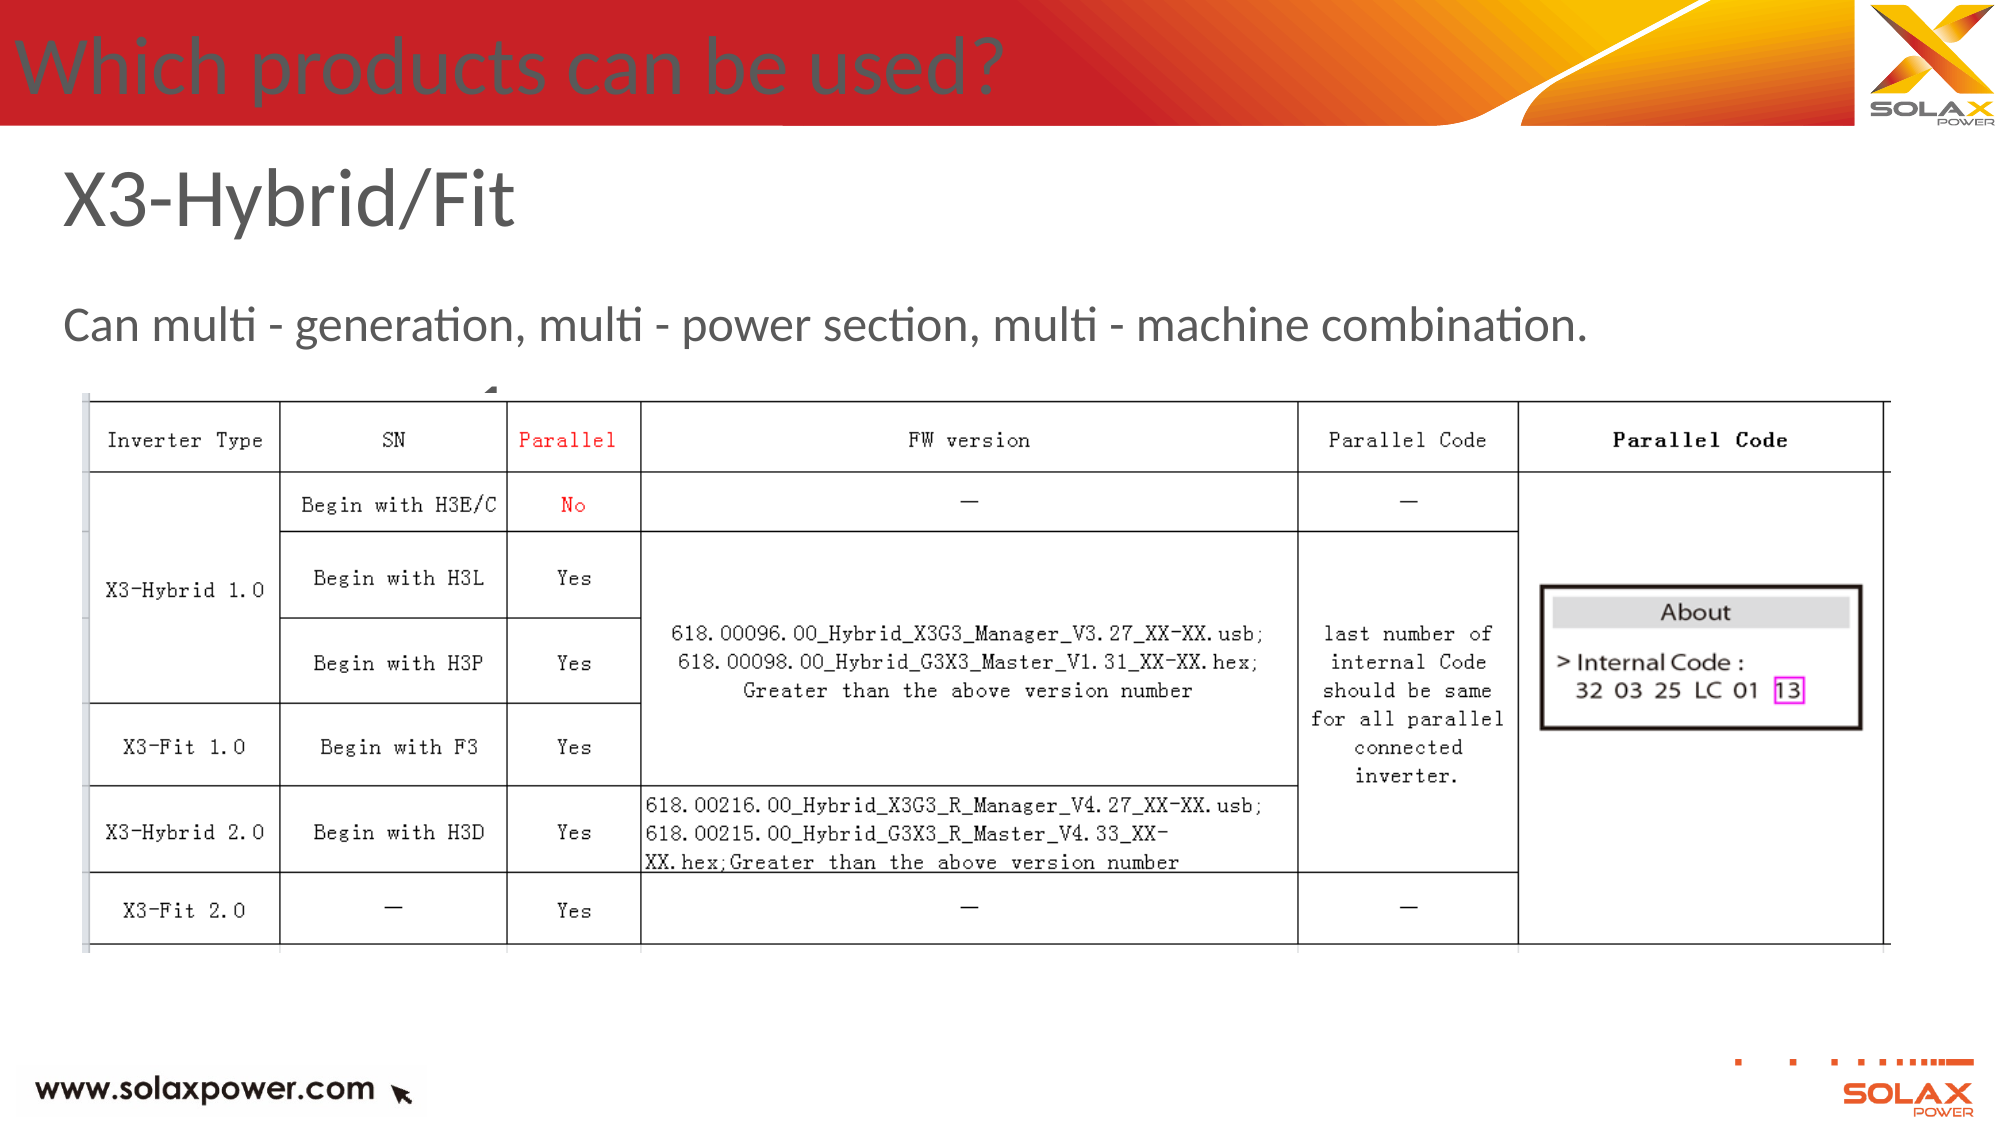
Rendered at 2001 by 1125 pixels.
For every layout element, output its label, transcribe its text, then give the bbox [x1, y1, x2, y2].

picture [1735, 1059, 1974, 1117]
text_box X3-Hybrid/Fit Can multi - generation, multi - power section, multi - machine combination. [41, 146, 2000, 337]
picture [16, 1065, 427, 1117]
picture [82, 393, 1891, 953]
picture [1870, 4, 1996, 126]
picture [0, 0, 1855, 126]
text_box Which products can be used? [0, 15, 1137, 129]
text_box 1 [464, 361, 520, 393]
